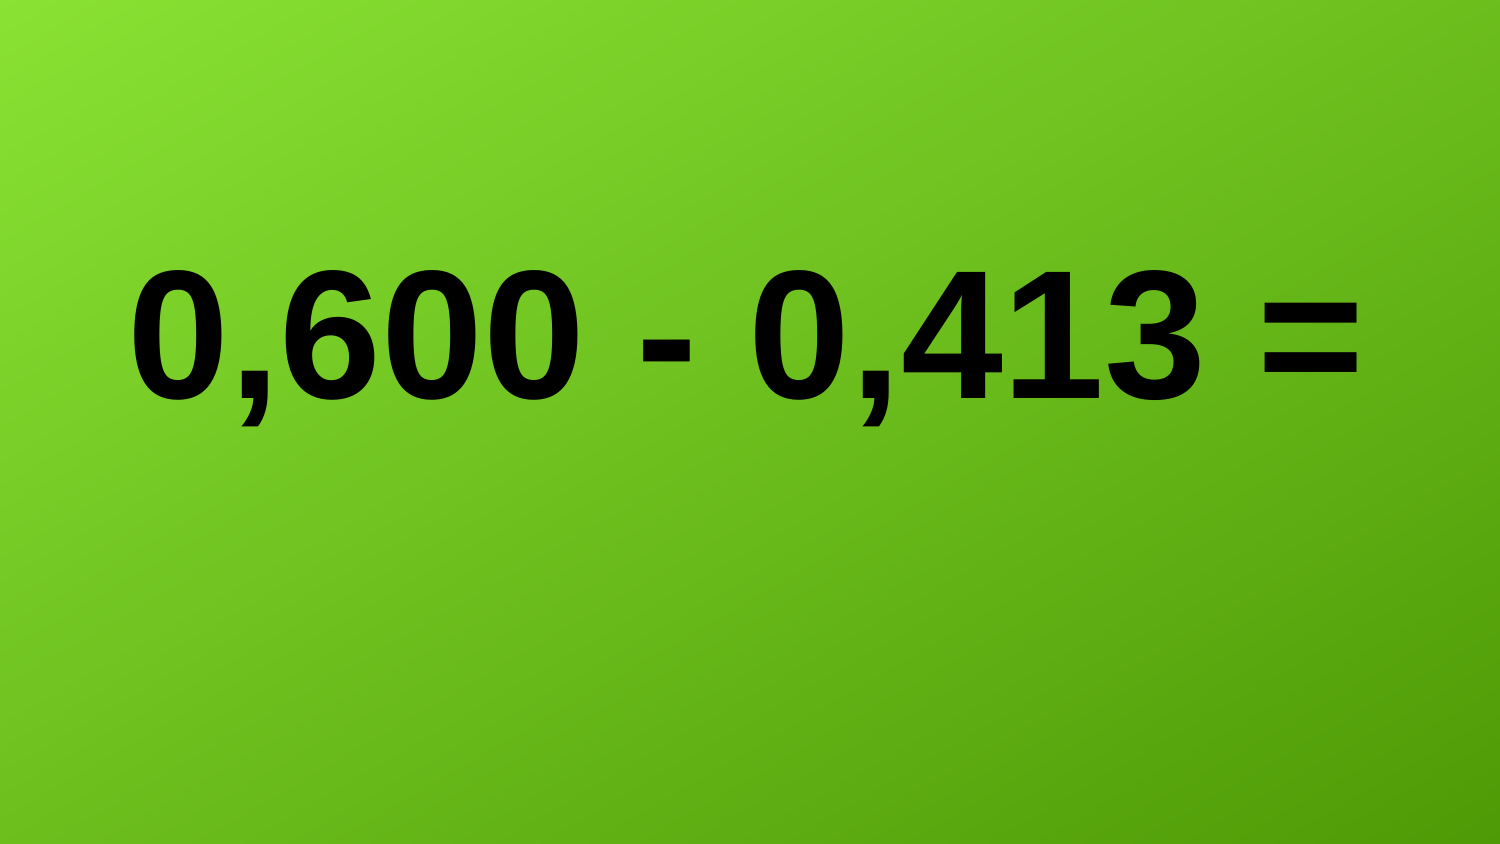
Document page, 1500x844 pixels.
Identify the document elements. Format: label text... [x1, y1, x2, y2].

text_box 0,600 - 0,413 = [112, 259, 1388, 450]
